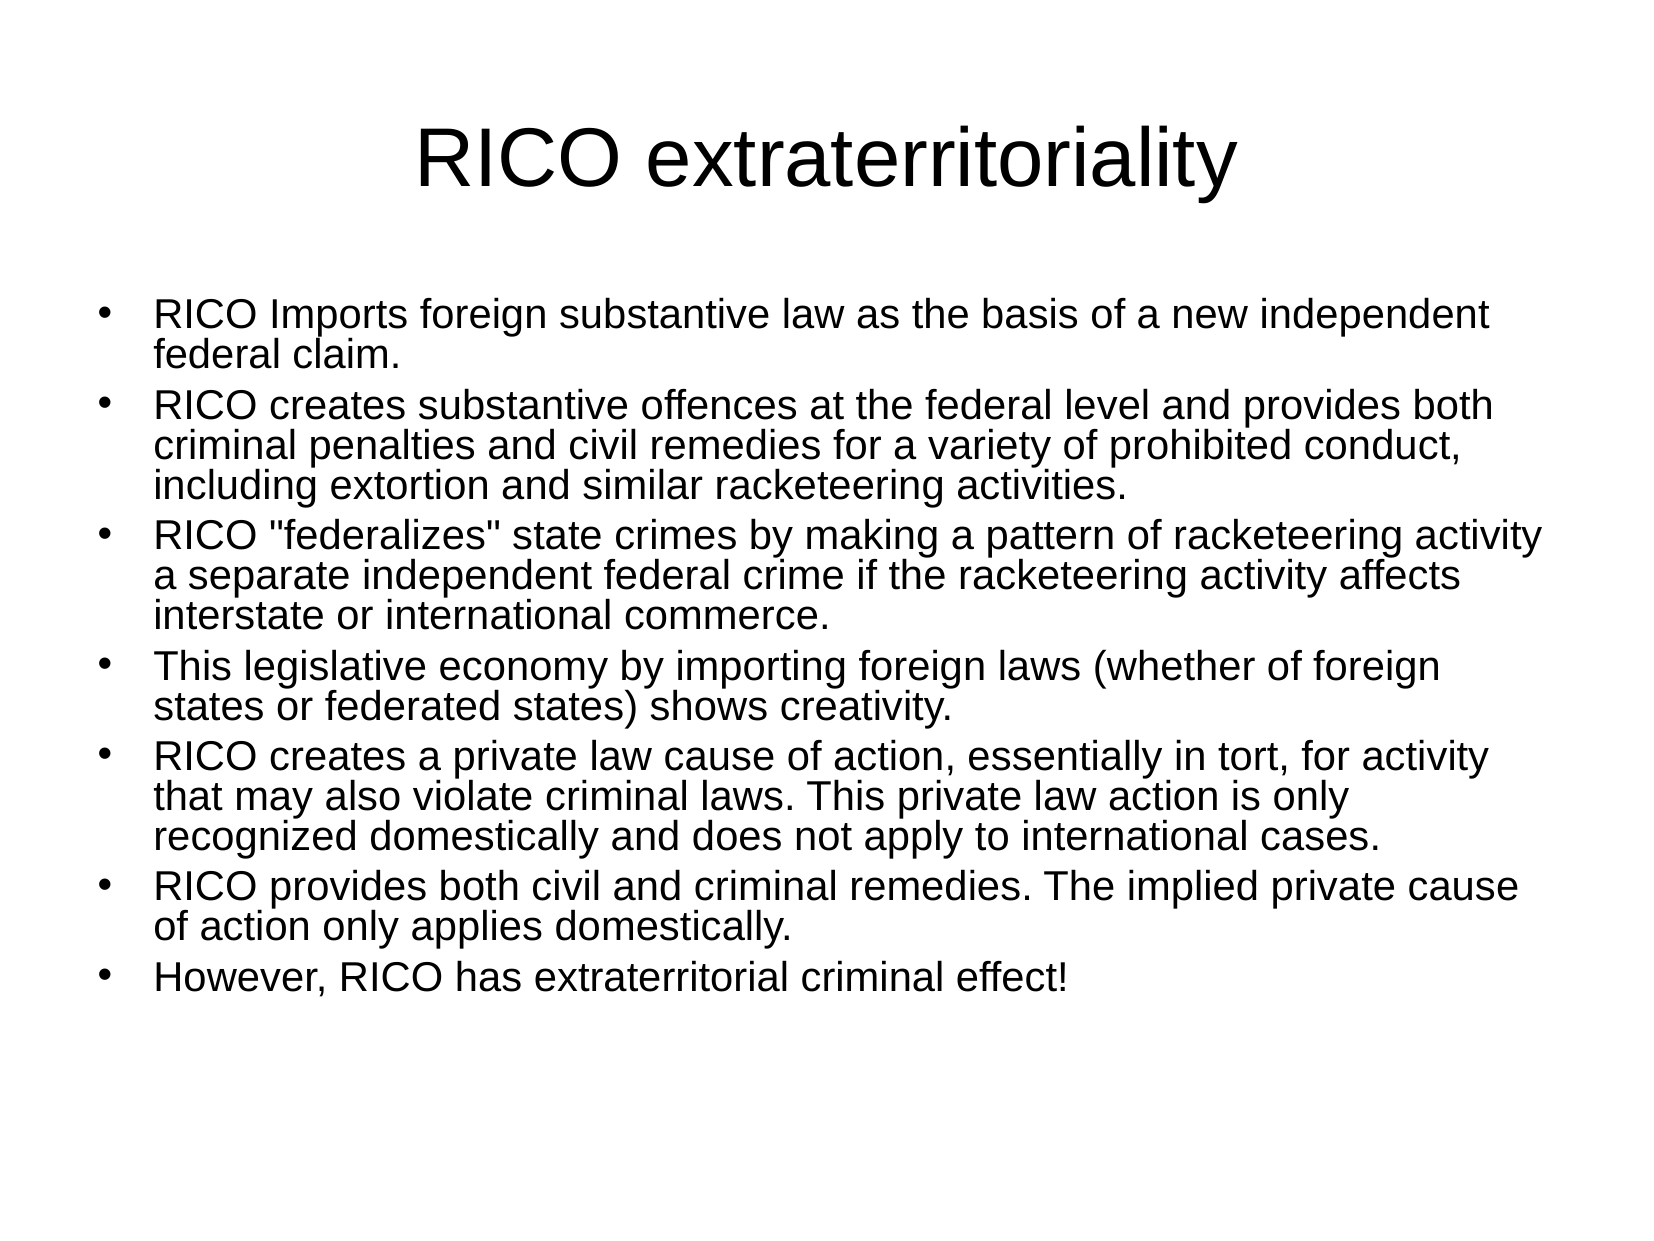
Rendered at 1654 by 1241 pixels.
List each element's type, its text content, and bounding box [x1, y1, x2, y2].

title RICO extraterritoriality [82, 49, 1571, 257]
list RICO Imports foreign substantive law as the basis of a new independent federal claim. RICO creates substantive offences at the federal level and provides both criminal penalties and civil remedies for a variety of prohibited conduct, including extortion and similar racketeering activities. RICO "federalizes" state crimes by making a pattern of racketeering activity a separate independent federal crime if the racketeering activity affects interstate or international commerce. This legislative economy by importing foreign laws (whether of foreign states or federated states) shows creativity. RICO creates a private law cause of action, essentially in tort, for activity that may also violate criminal laws. This private law action is only recognized domestically and does not apply to international cases. RICO provides both civil and criminal remedies. The implied private cause of action only applies domestically. However, RICO has extraterritorial criminal effect! [82, 289, 1571, 1108]
